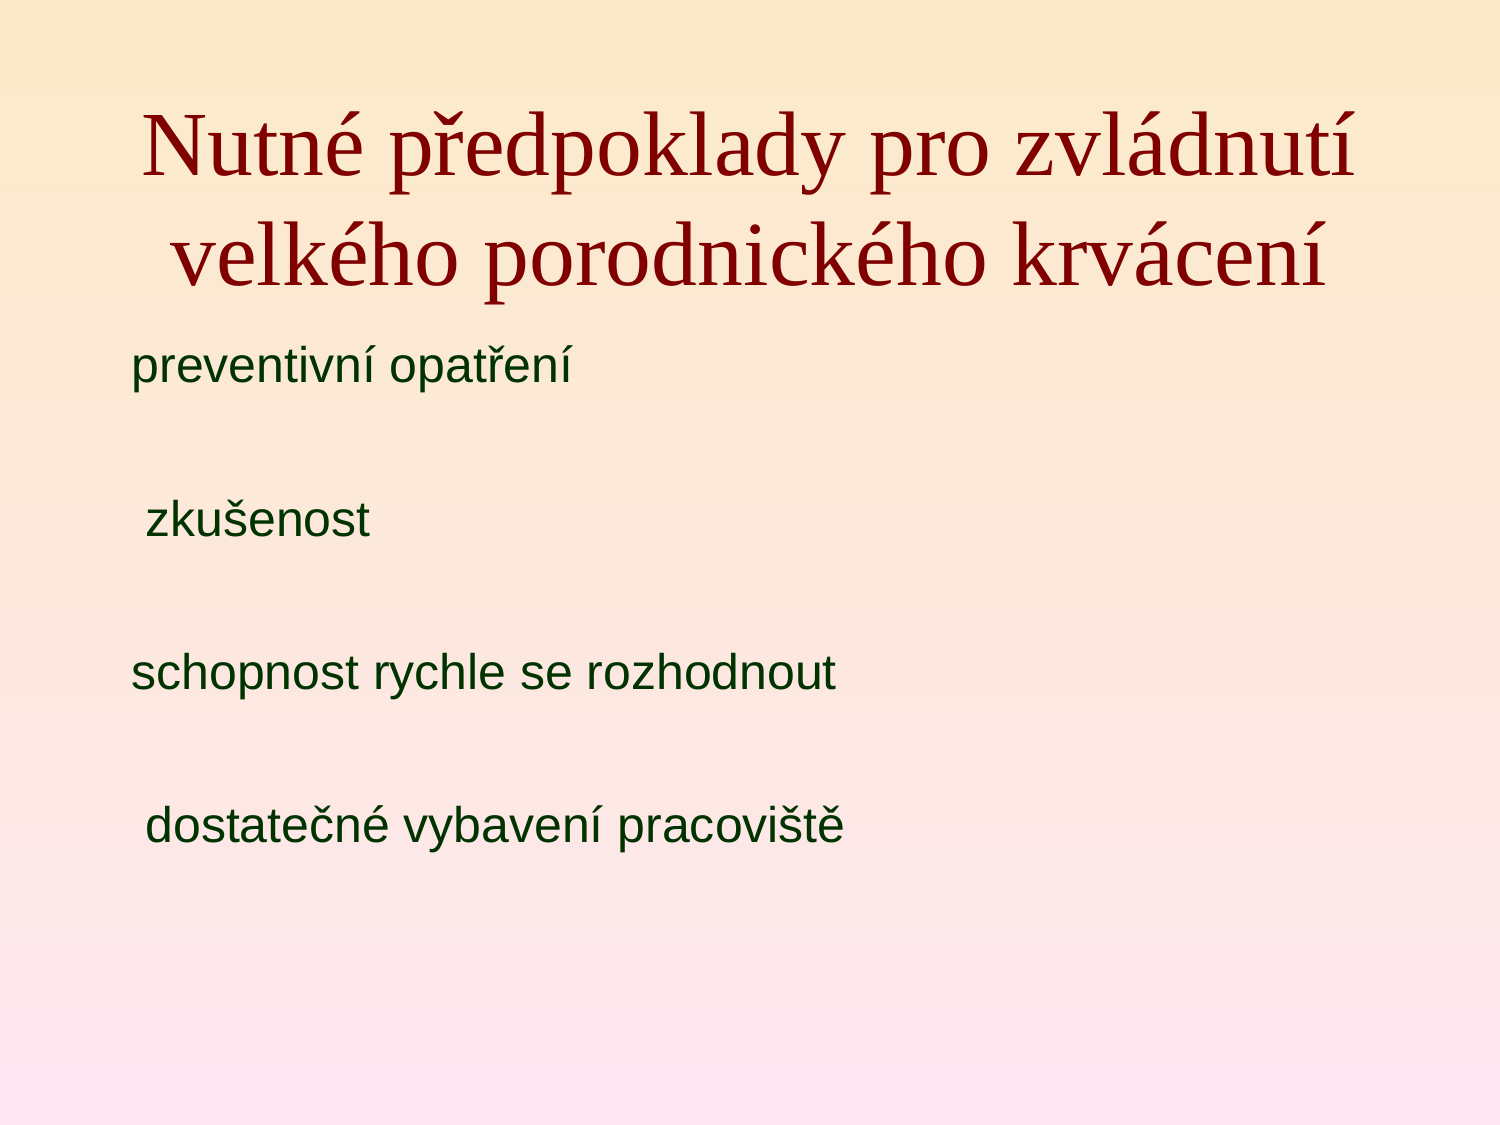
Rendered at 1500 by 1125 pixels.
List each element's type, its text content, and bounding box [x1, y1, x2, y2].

list preventivní opatření zkušenost schopnost rychle se rozhodnout dostatečné vybavení pracoviště [112, 324, 1388, 1000]
title Nutné předpoklady pro zvládnutí velkého porodnického krvácení [112, 75, 1388, 312]
